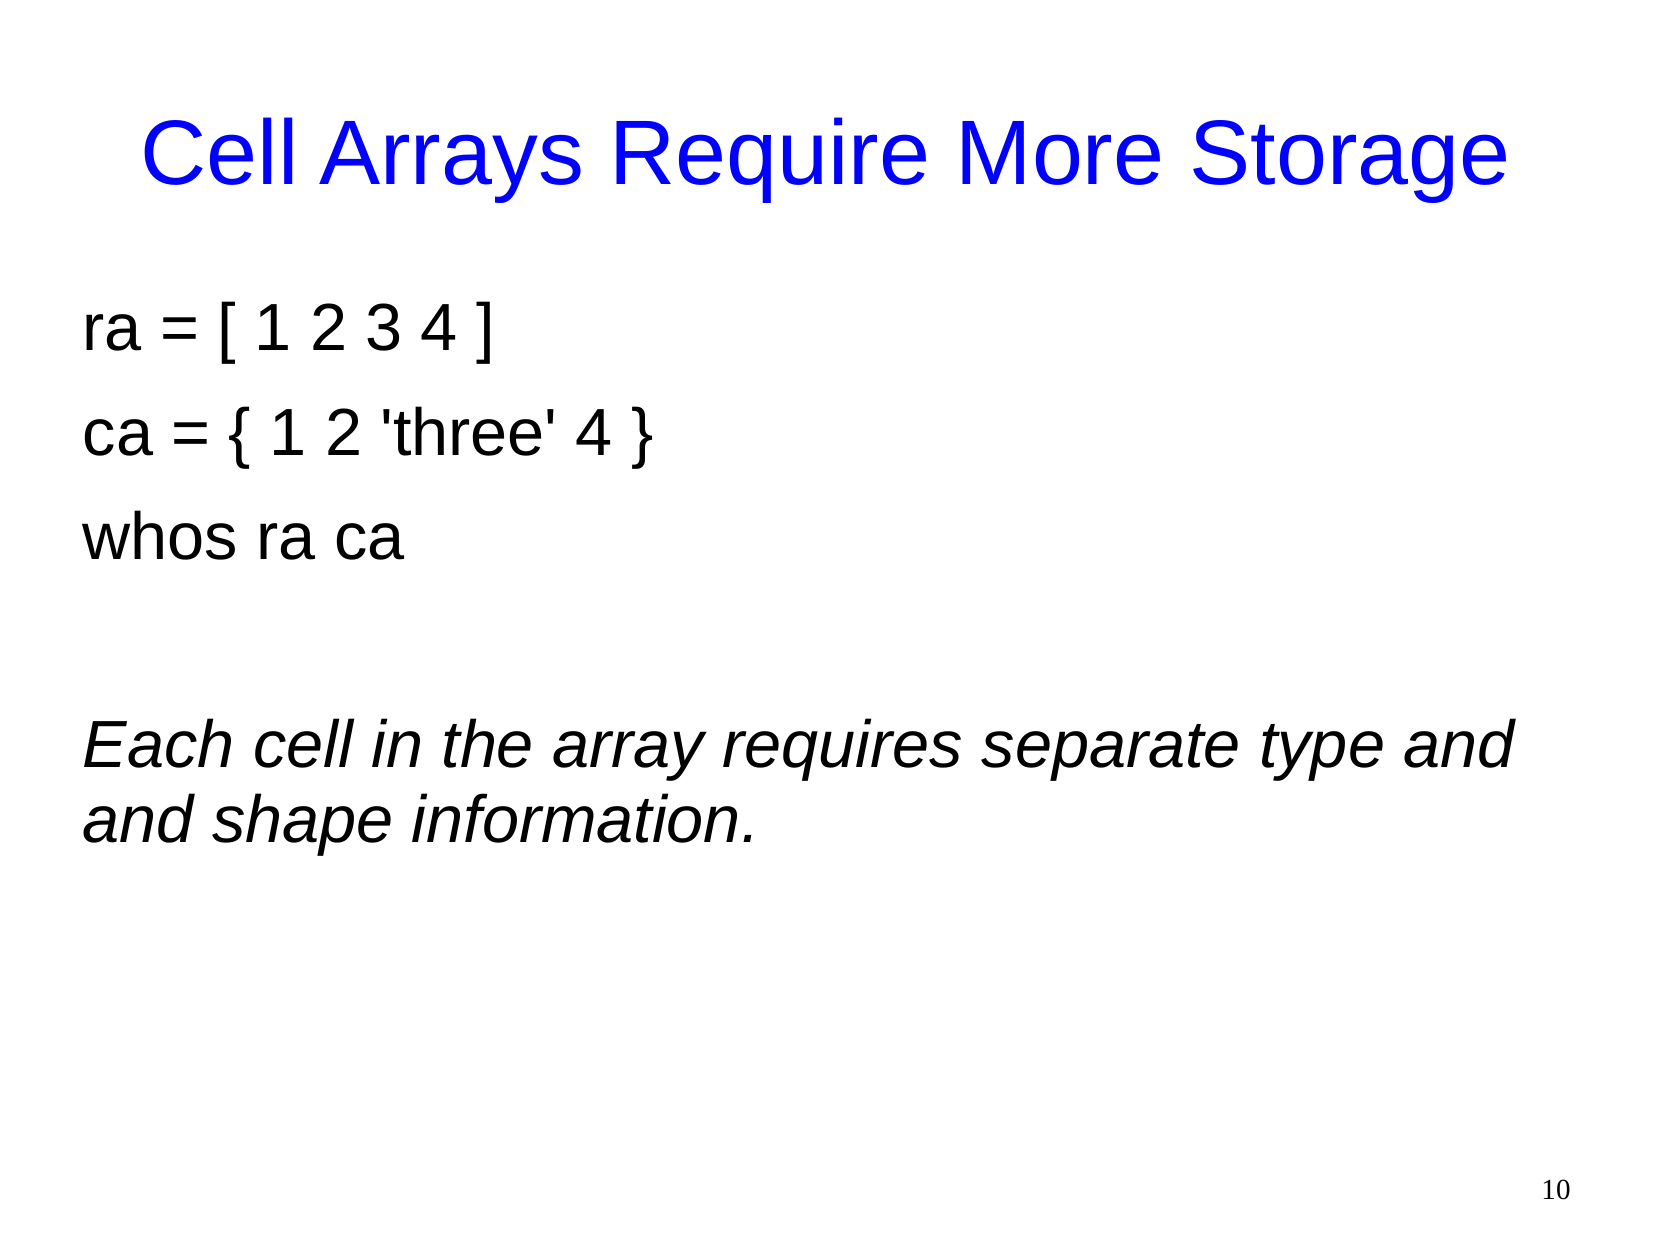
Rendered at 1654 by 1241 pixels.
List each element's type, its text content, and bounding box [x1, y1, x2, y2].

title Cell Arrays Require More Storage [82, 56, 1571, 250]
list ra = [ 1 2 3 4 ] ca = { 1 2 'three' 4 } whos ra ca Each cell in the array requires separate type and and shape information. [82, 290, 1571, 1094]
